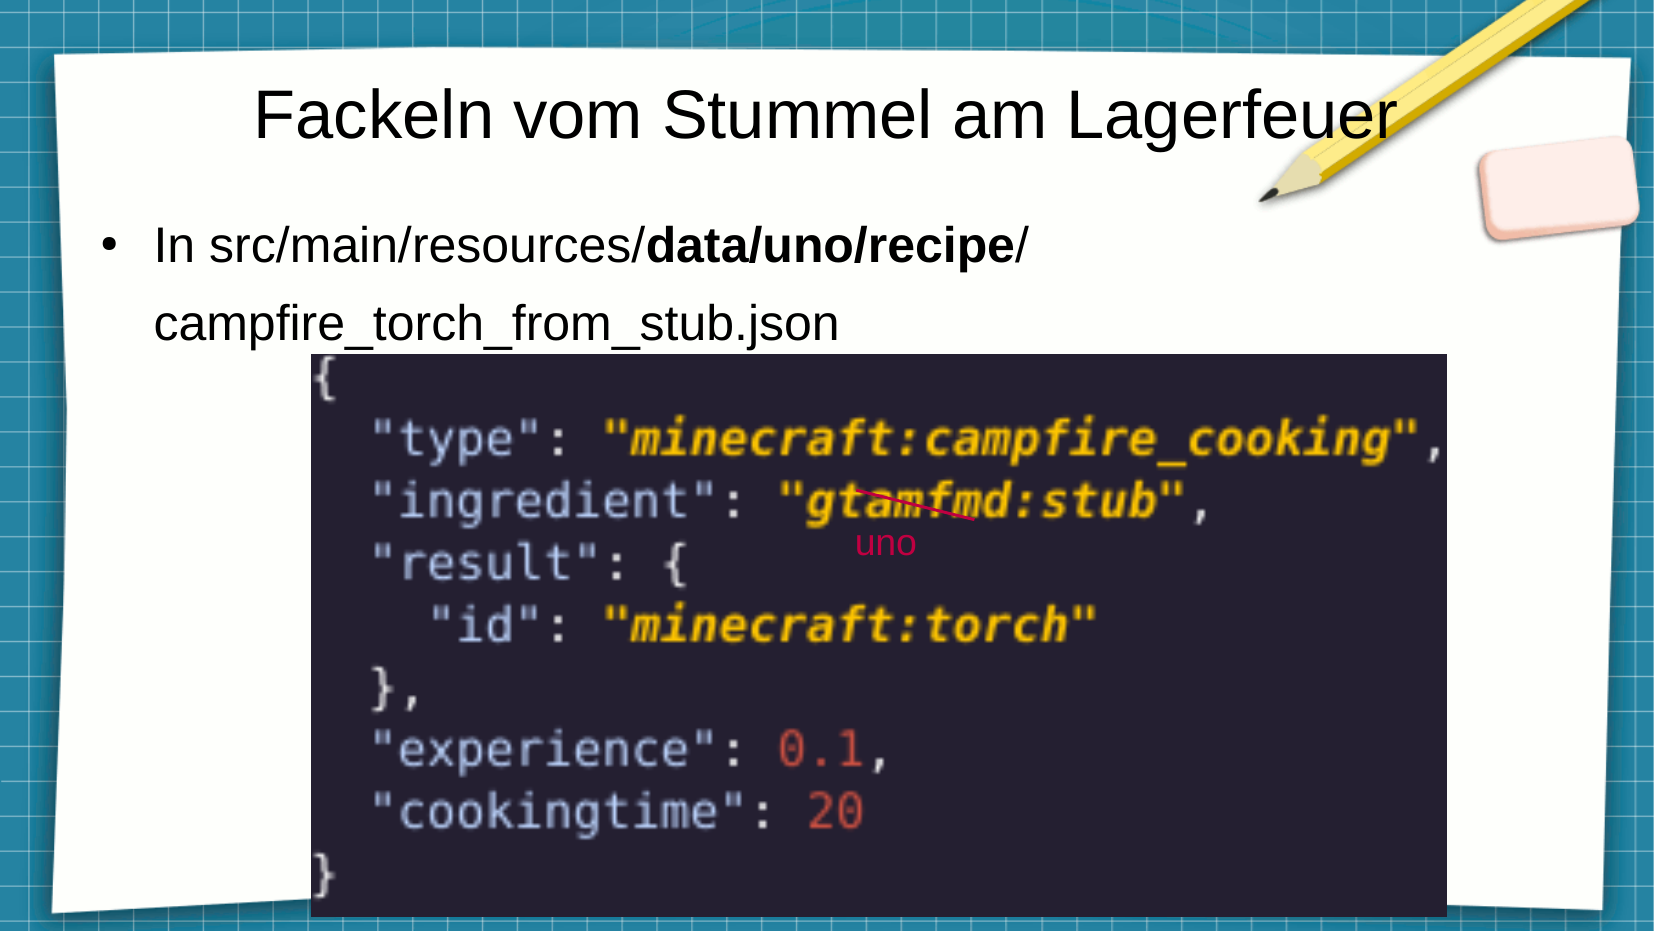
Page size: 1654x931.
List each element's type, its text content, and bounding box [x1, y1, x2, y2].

list In src/main/resources/data/uno/recipe/ campfire_torch_from_stub.json [82, 217, 1571, 355]
text_box uno [826, 513, 945, 573]
title Fackeln vom Stummel am Lagerfeuer [82, 37, 1571, 193]
picture [0, 0, 1654, 931]
